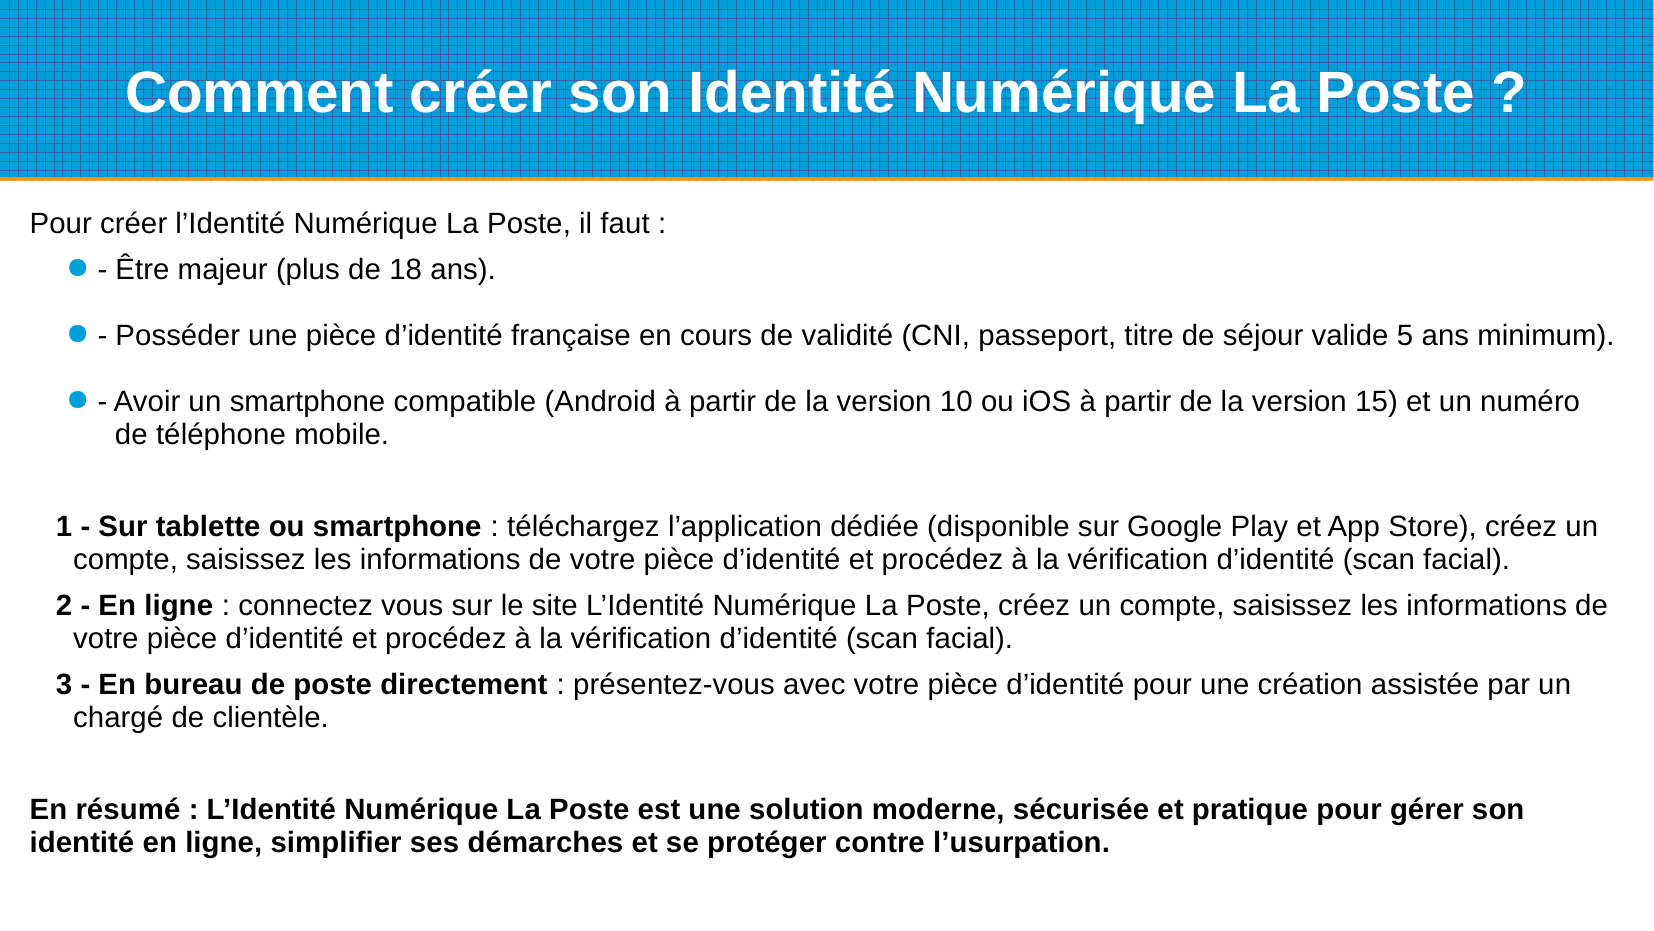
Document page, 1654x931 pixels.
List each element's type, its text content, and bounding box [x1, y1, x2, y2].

title Comment créer son Identité Numérique La Poste ? [82, 14, 1571, 171]
list Pour créer l’Identité Numérique La Poste, il faut : - Être majeur (plus de 18 ans). - Posséder une pièce d’identité française en cours de validité (CNI, passeport, titre de séjour valide 5 ans minimum). - Avoir un smartphone compatible (Android à partir de la version 10 ou iOS à partir de la version 15) et un numéro de téléphone mobile. 1 - Sur tablette ou smartphone : téléchargez l’application dédiée (disponible sur Google Play et App Store), créez un compte, saisissez les informations de votre pièce d’identité et procédez à la vérification d’identité (scan facial). 2 - En ligne : connectez vous sur le site L’Identité Numérique La Poste, créez un compte, saisissez les informations de votre pièce d’identité et procédez à la vérification d’identité (scan facial). 3 - En bureau de poste directement : présentez-vous avec votre pièce d’identité pour une création assistée par un chargé de clientèle. En résumé : L’Identité Numérique La Poste est une solution moderne, sécurisée et pratique pour gérer son identité en ligne, simplifier ses démarches et se protéger contre l’usurpation. [29, 206, 1625, 886]
